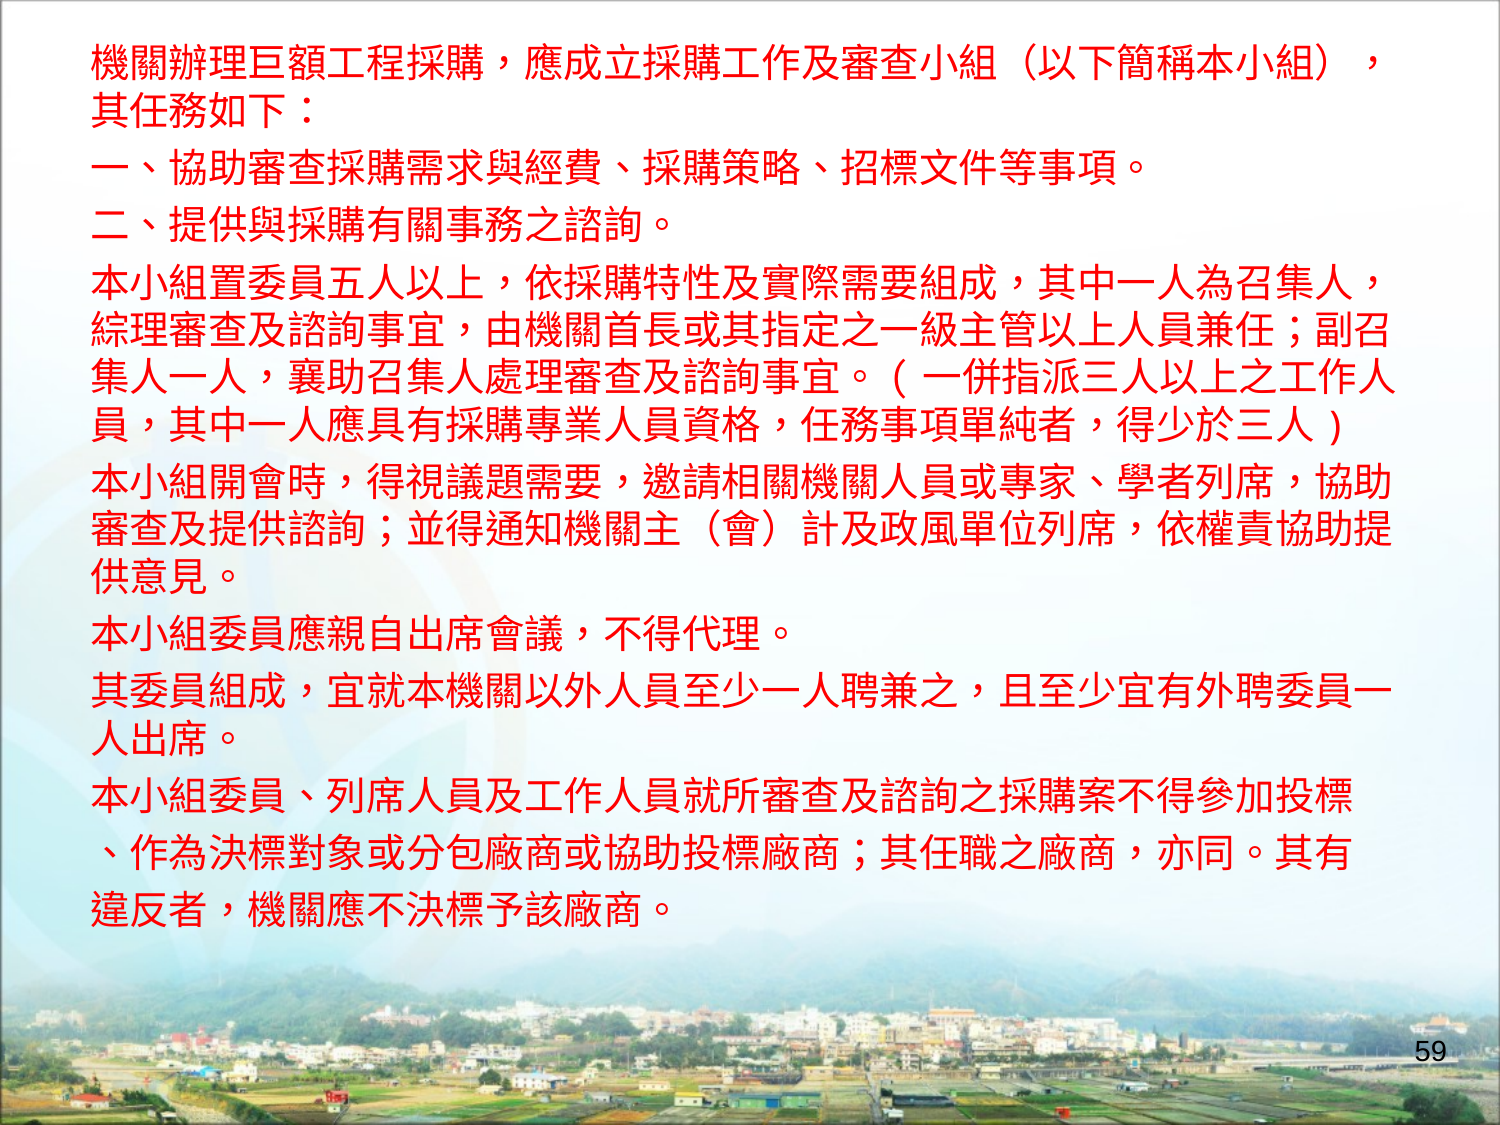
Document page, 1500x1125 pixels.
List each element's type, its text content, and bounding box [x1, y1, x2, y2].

picture [0, 0, 1500, 1125]
text_box <編號> [1111, 1024, 1462, 1103]
list 機關辦理巨額工程採購，應成立採購工作及審查小組（以下簡稱本小組），其任務如下： 一、協助審查採購需求與經費、採購策略、招標文件等事項。 二、提供與採購有關事務之諮詢。 本小組置委員五人以上，依採購特性及實際需要組成，其中一人為召集人，綜理審查及諮詢事宜，由機關首長或其指定之一級主管以上人員兼任；副召集人一人，襄助召集人處理審查及諮詢事宜。(一併指派三人以上之工作人員，其中一人應具有採購專業人員資格，任務事項單純者，得少於三人) 本小組開會時，得視議題需要，邀請相關機關人員或專家、學者列席，協助審查及提供諮詢；並得通知機關主（會）計及政風單位列席，依權責協助提供意見。 本小組委員應親自出席會議，不得代理。 其委員組成，宜就本機關以外人員至少一人聘兼之，且至少宜有外聘委員一人出席。 本小組委員、列席人員及工作人員就所審查及諮詢之採購案不得參加投標 、作為決標對象或分包廠商或協助投標廠商；其任職之廠商，亦同。其有 違反者，機關應不決標予該廠商。 [75, 31, 1426, 1094]
